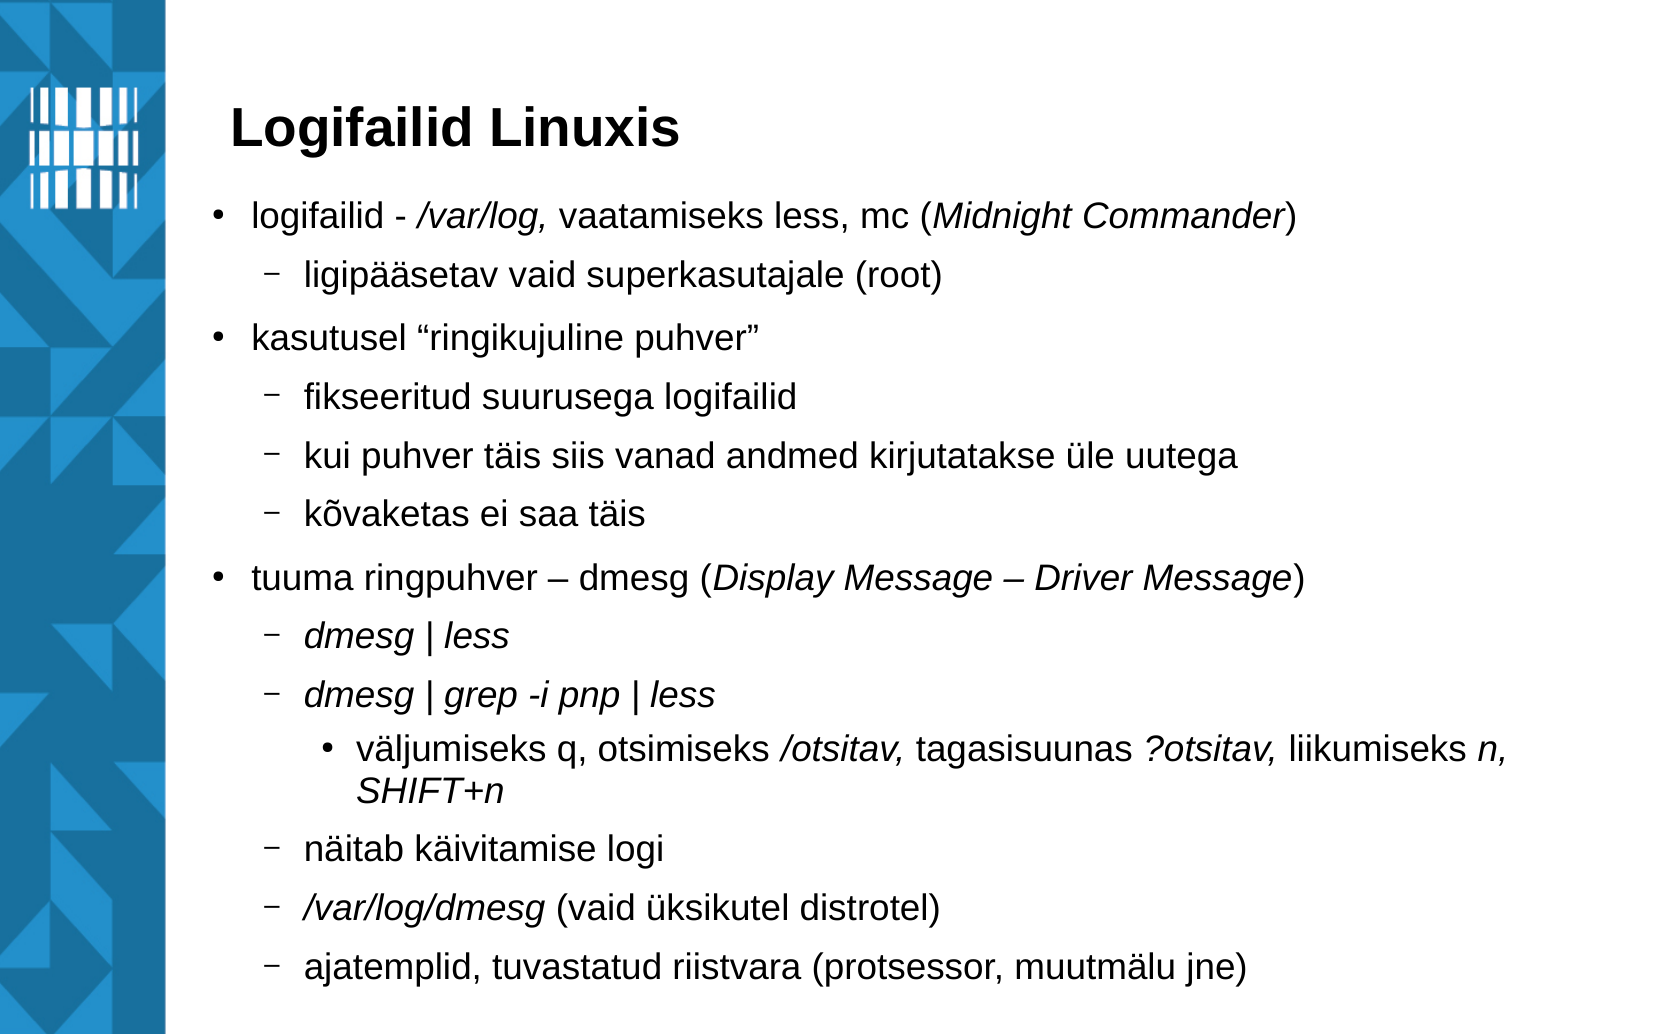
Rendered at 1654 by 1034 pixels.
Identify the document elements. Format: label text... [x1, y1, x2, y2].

list logifailid - /var/log, vaatamiseks less, mc (Midnight Commander) ligipääsetav vaid superkasutajale (root) kasutusel “ringikujuline puhver” fikseeritud suurusega logifailid kui puhver täis siis vanad andmed kirjutatakse üle uutega kõvaketas ei saa täis tuuma ringpuhver – dmesg (Display Message – Driver Message) dmesg | less dmesg | grep -i pnp | less väljumiseks q, otsimiseks /otsitav, tagasisuunas ?otsitav, liikumiseks n, SHIFT+n näitab käivitamise logi /var/log/dmesg (vaid üksikutel distrotel) ajatemplid, tuvastatud riistvara (protsessor, muutmälu jne) [198, 195, 1625, 999]
title Logifailid Linuxis [230, 41, 1625, 195]
